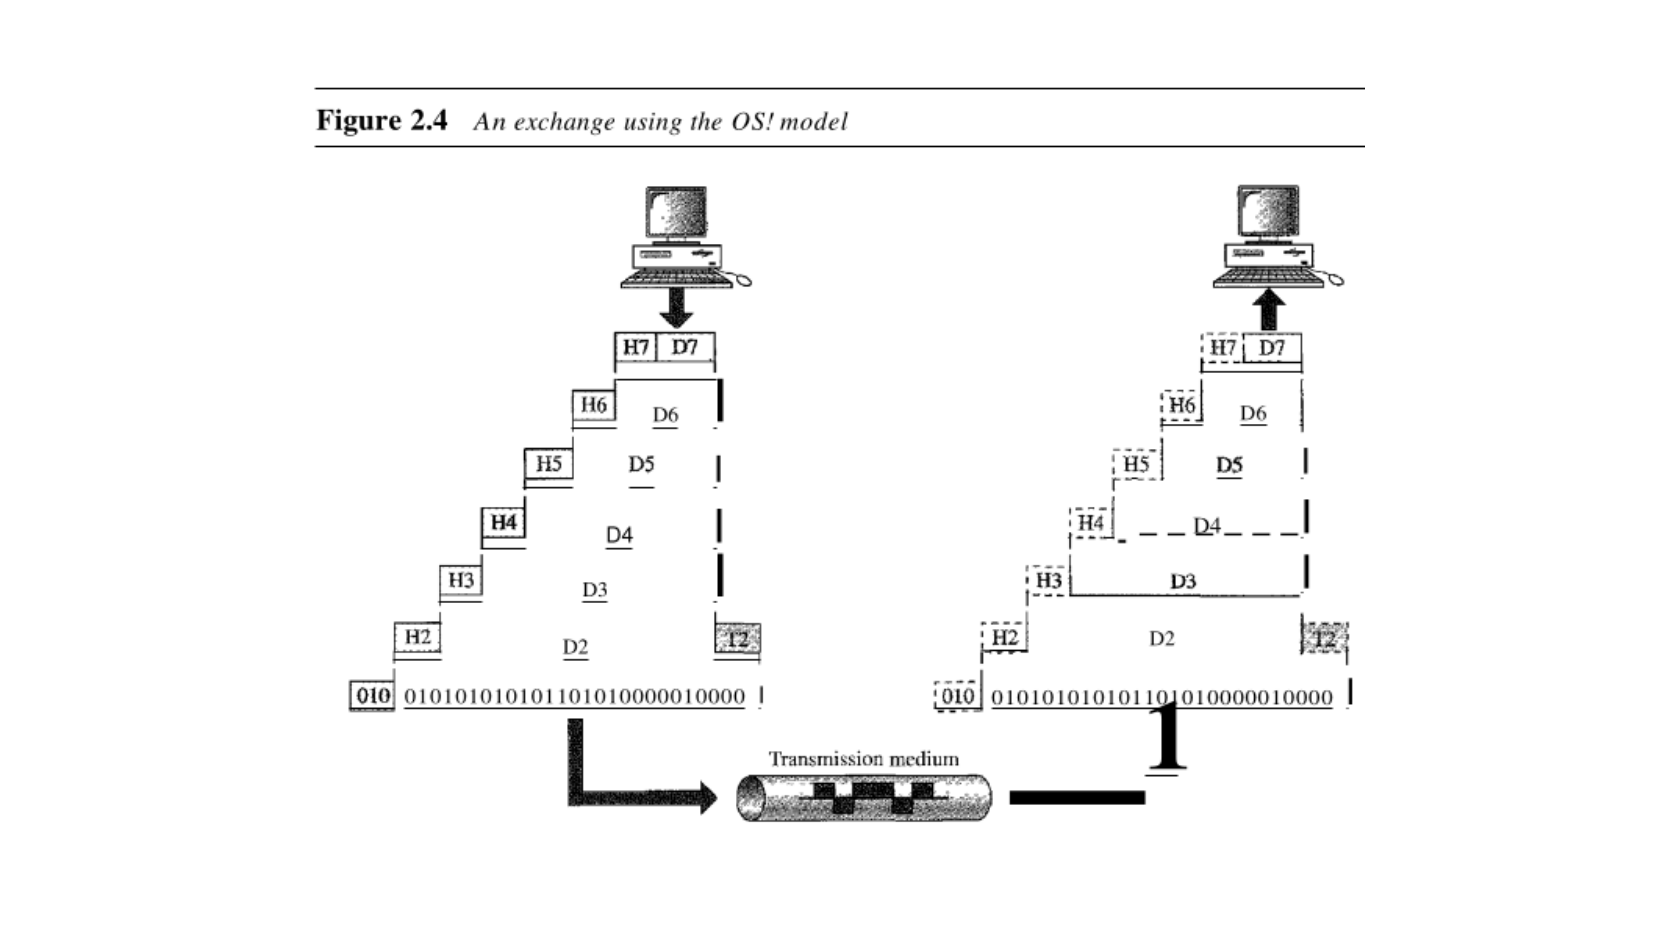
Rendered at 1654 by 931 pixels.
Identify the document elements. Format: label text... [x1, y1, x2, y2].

picture [302, 74, 1365, 844]
title Model OSI [82, 37, 1571, 193]
